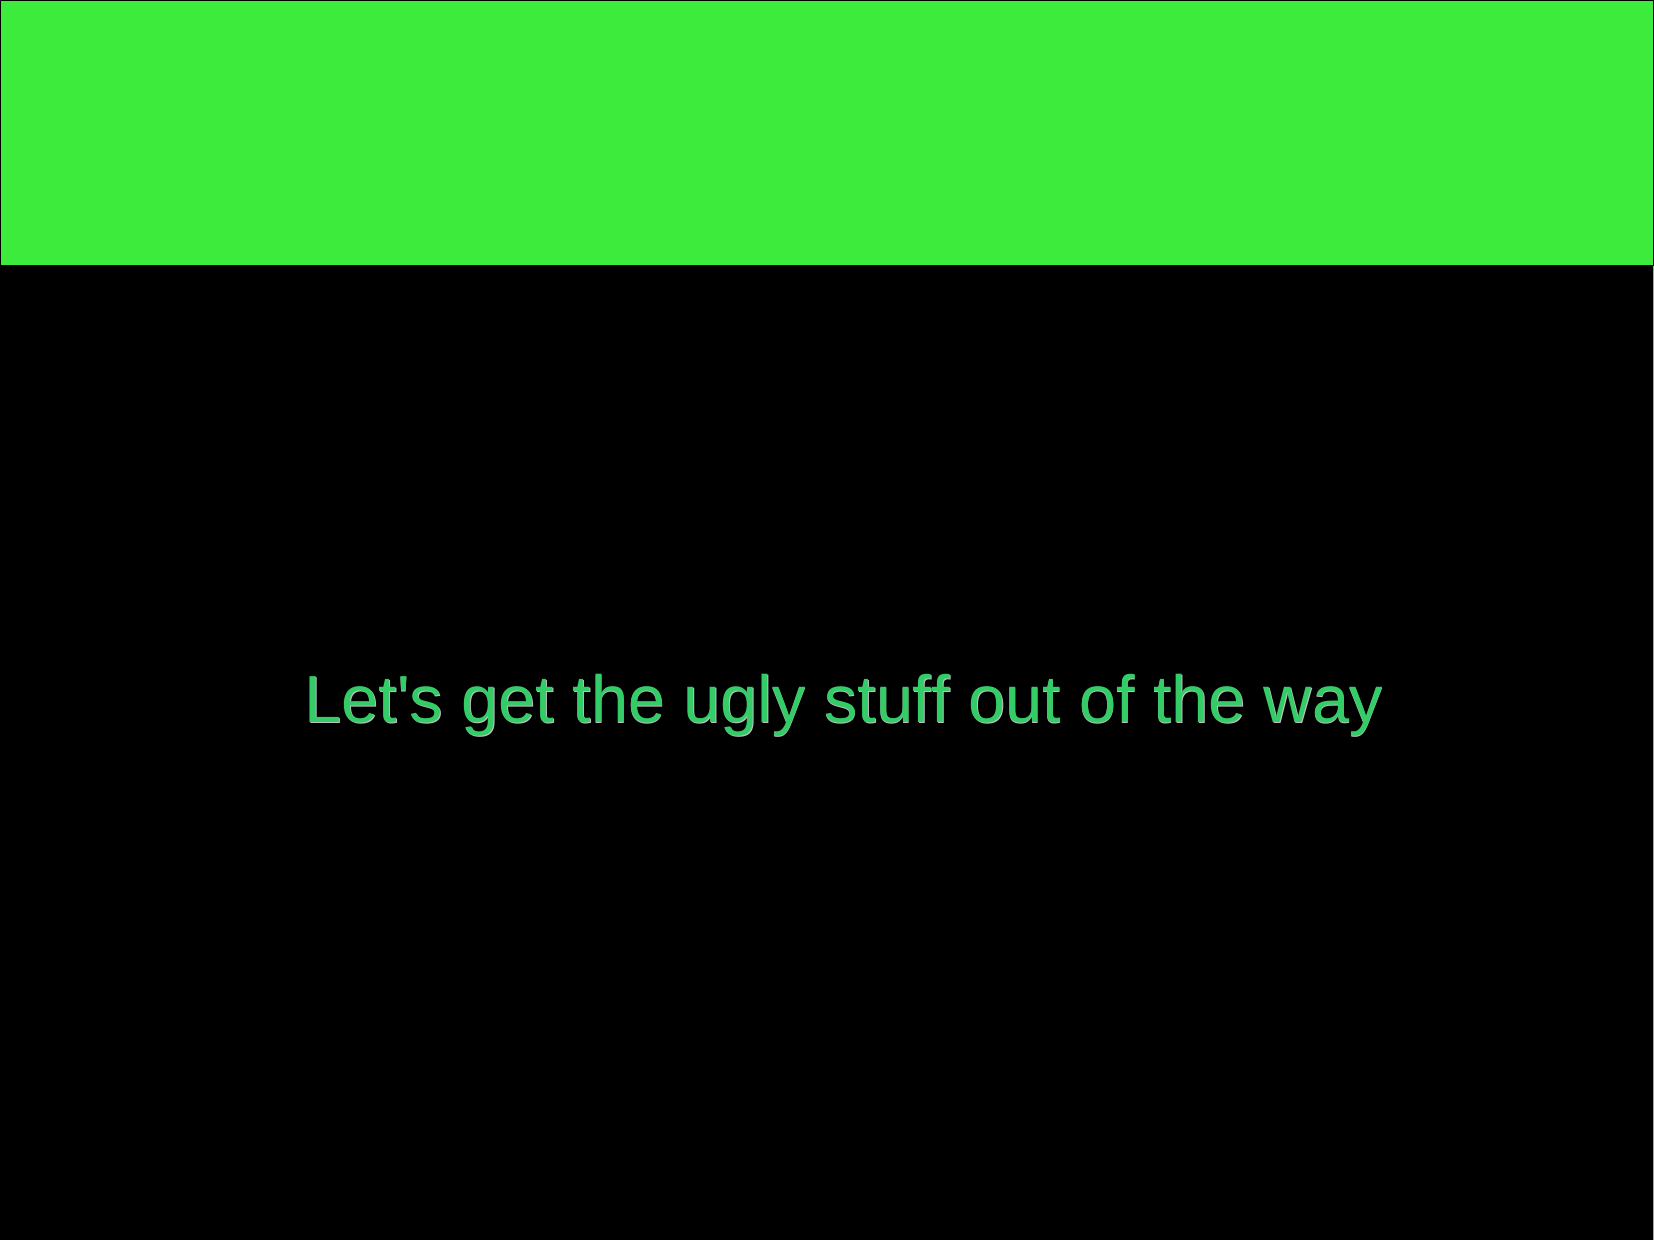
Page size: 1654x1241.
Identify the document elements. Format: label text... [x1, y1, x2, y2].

subtitle Let's get the ugly stuff out of the way [82, 297, 1571, 1102]
